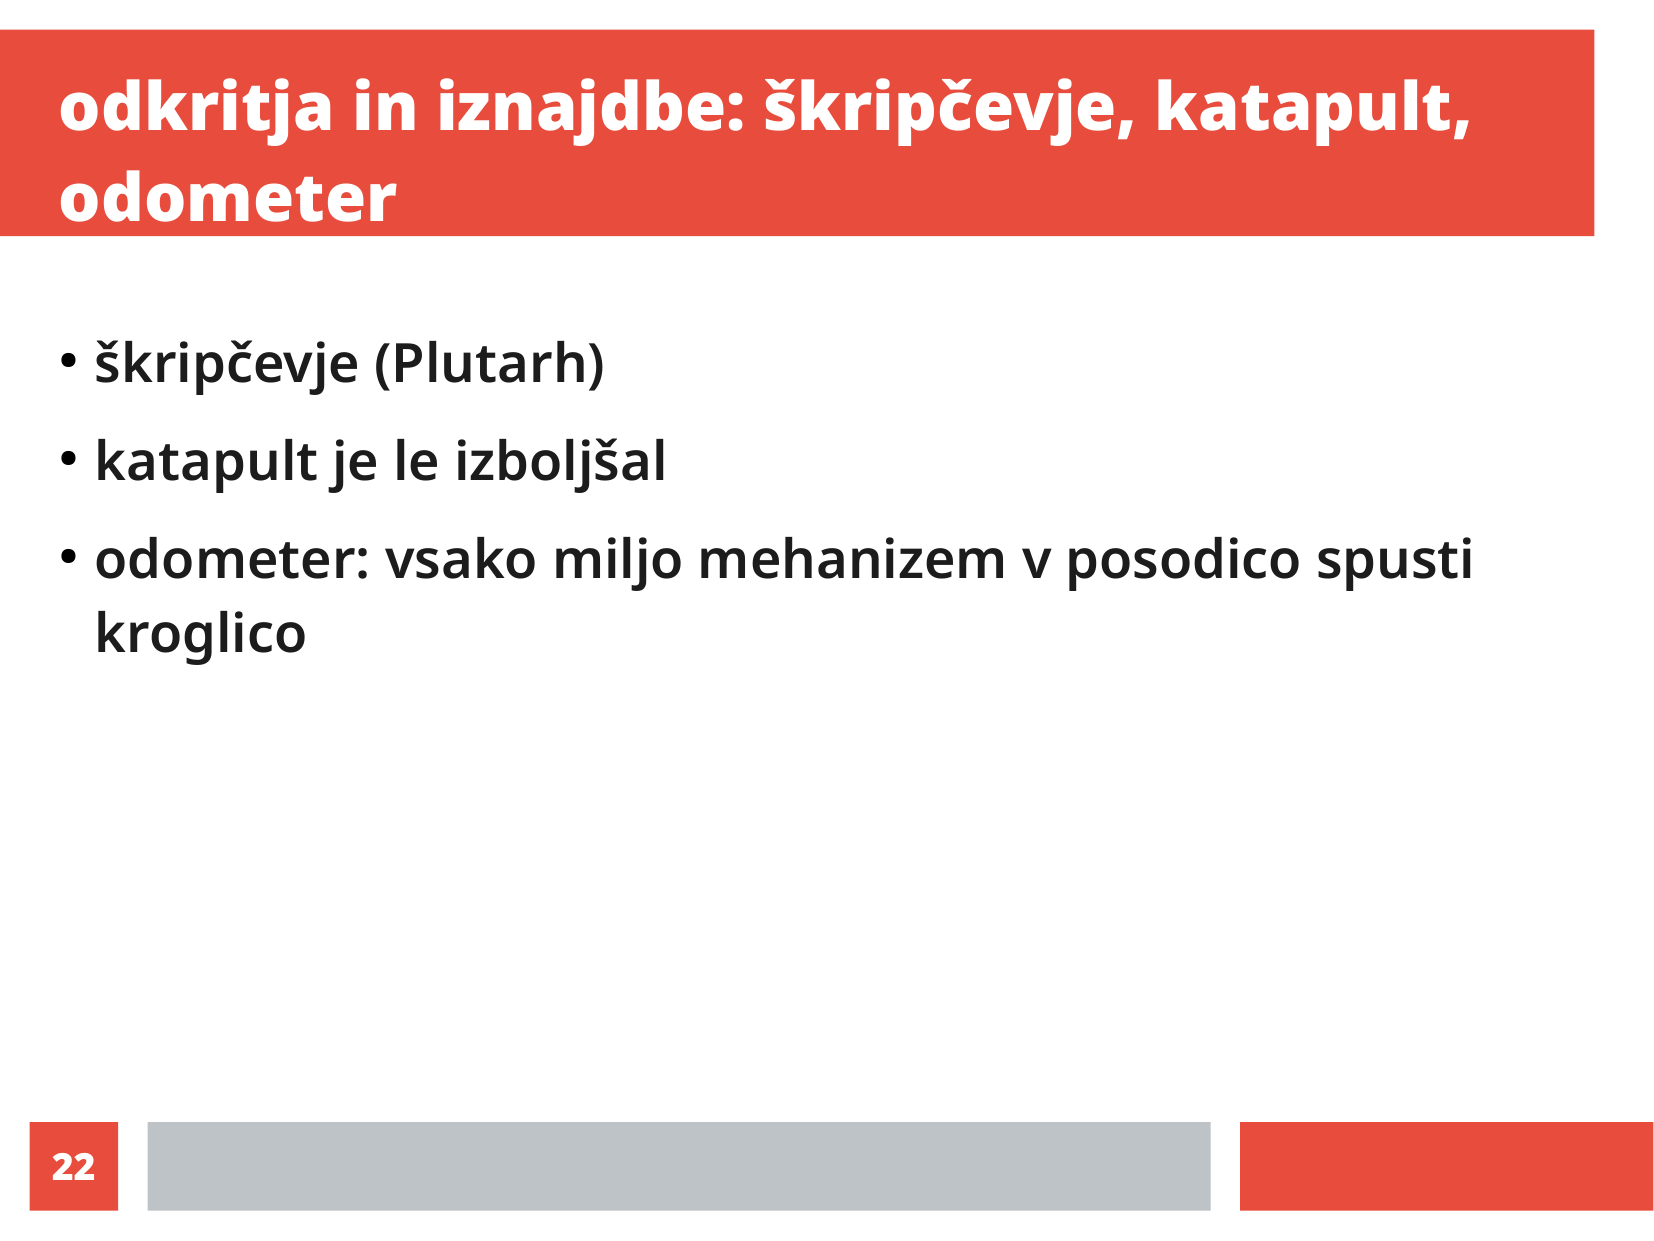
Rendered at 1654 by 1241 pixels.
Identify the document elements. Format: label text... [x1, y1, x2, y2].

title odkritja in iznajdbe: škripčevje, katapult, odometer [59, 59, 1595, 207]
list škripčevje (Plutarh) katapult je le izboljšal odometer: vsako miljo mehanizem v posodico spusti kroglico [59, 324, 1565, 1093]
